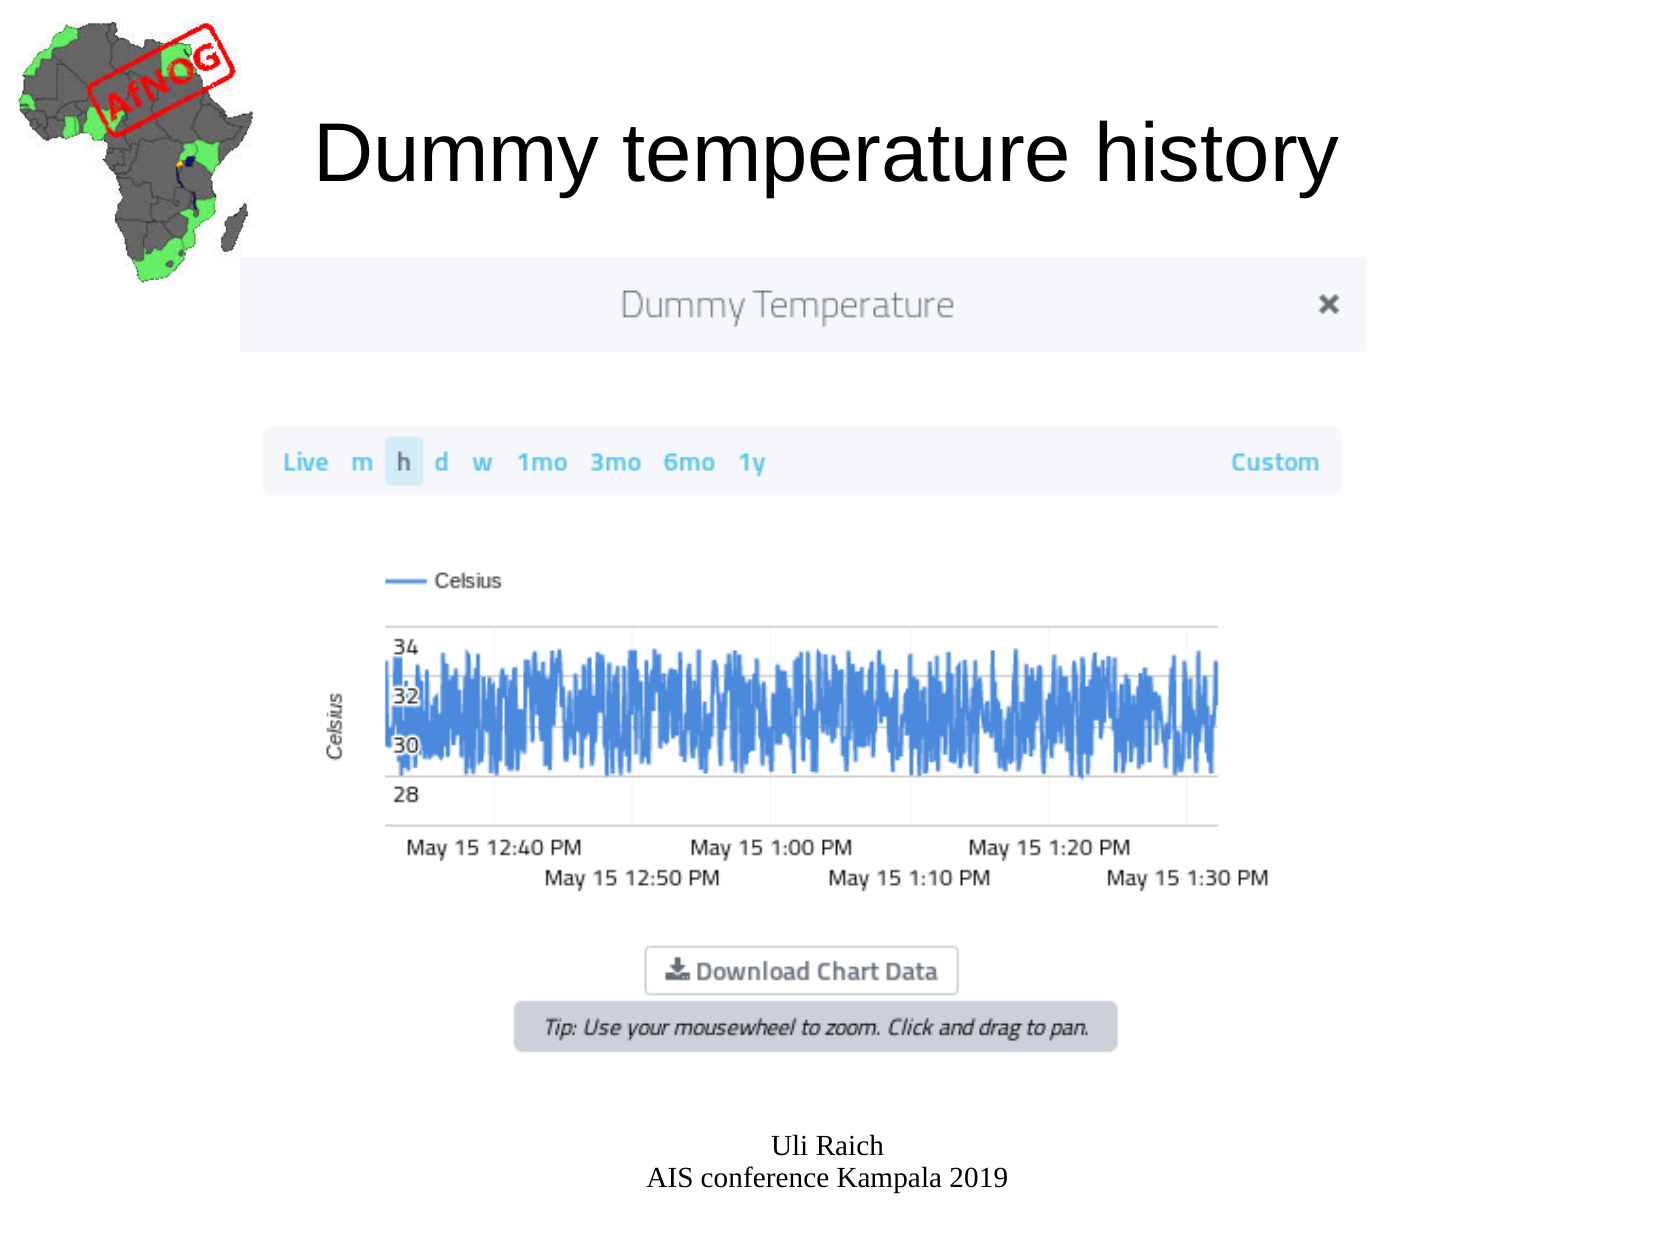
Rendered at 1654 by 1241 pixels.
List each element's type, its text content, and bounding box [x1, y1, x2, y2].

picture [9, 0, 1366, 1077]
title Dummy temperature history [82, 49, 1571, 257]
